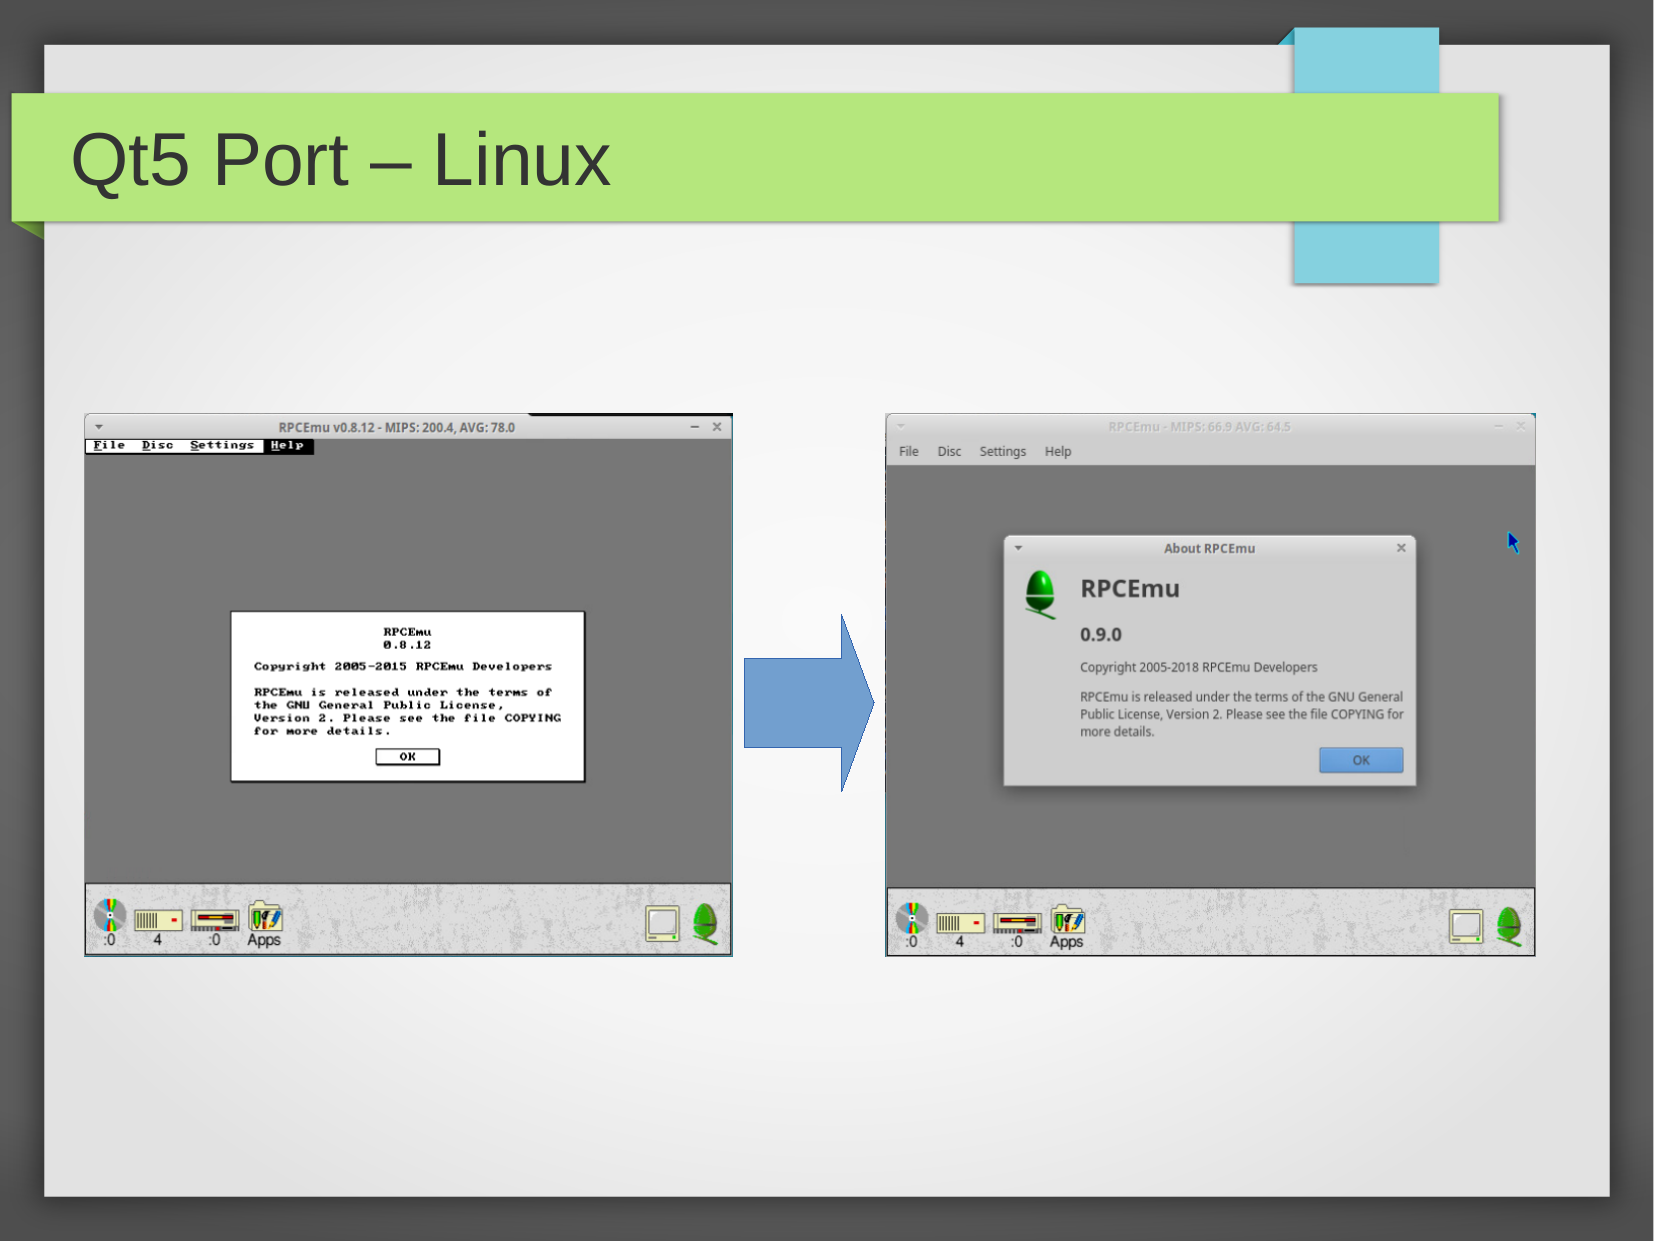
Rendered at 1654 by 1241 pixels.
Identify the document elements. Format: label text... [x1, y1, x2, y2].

text_box [744, 614, 875, 792]
title Qt5 Port – Linux [70, 106, 1229, 213]
picture [0, 0, 1654, 1241]
